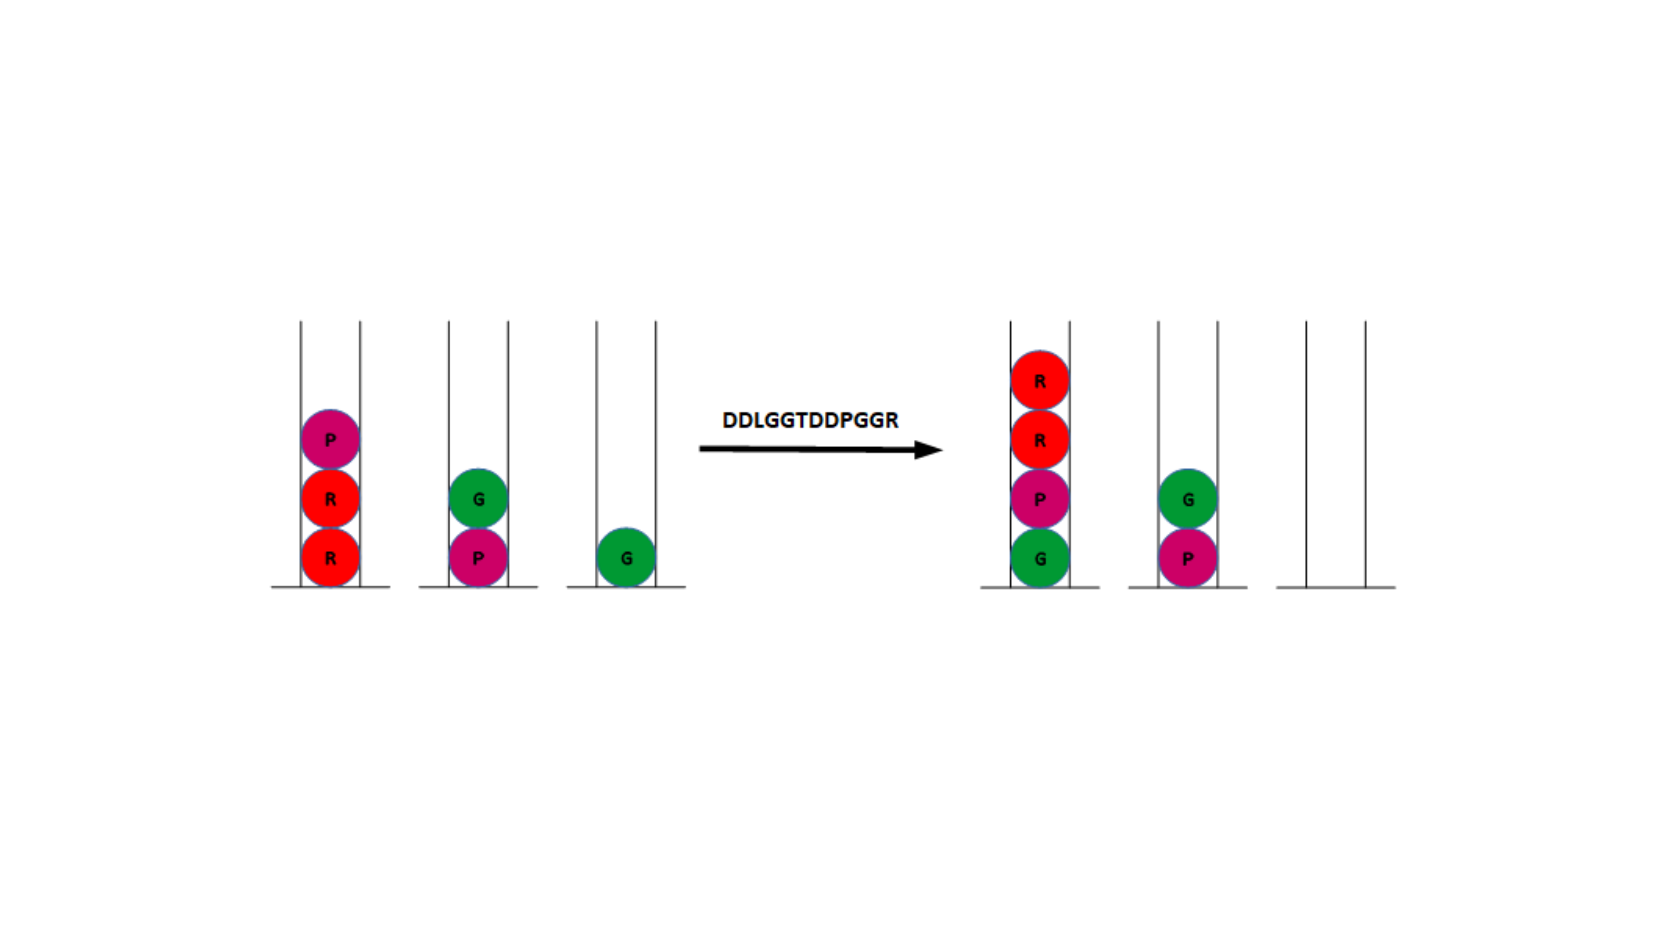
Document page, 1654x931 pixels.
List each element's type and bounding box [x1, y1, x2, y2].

picture [242, 295, 1420, 639]
